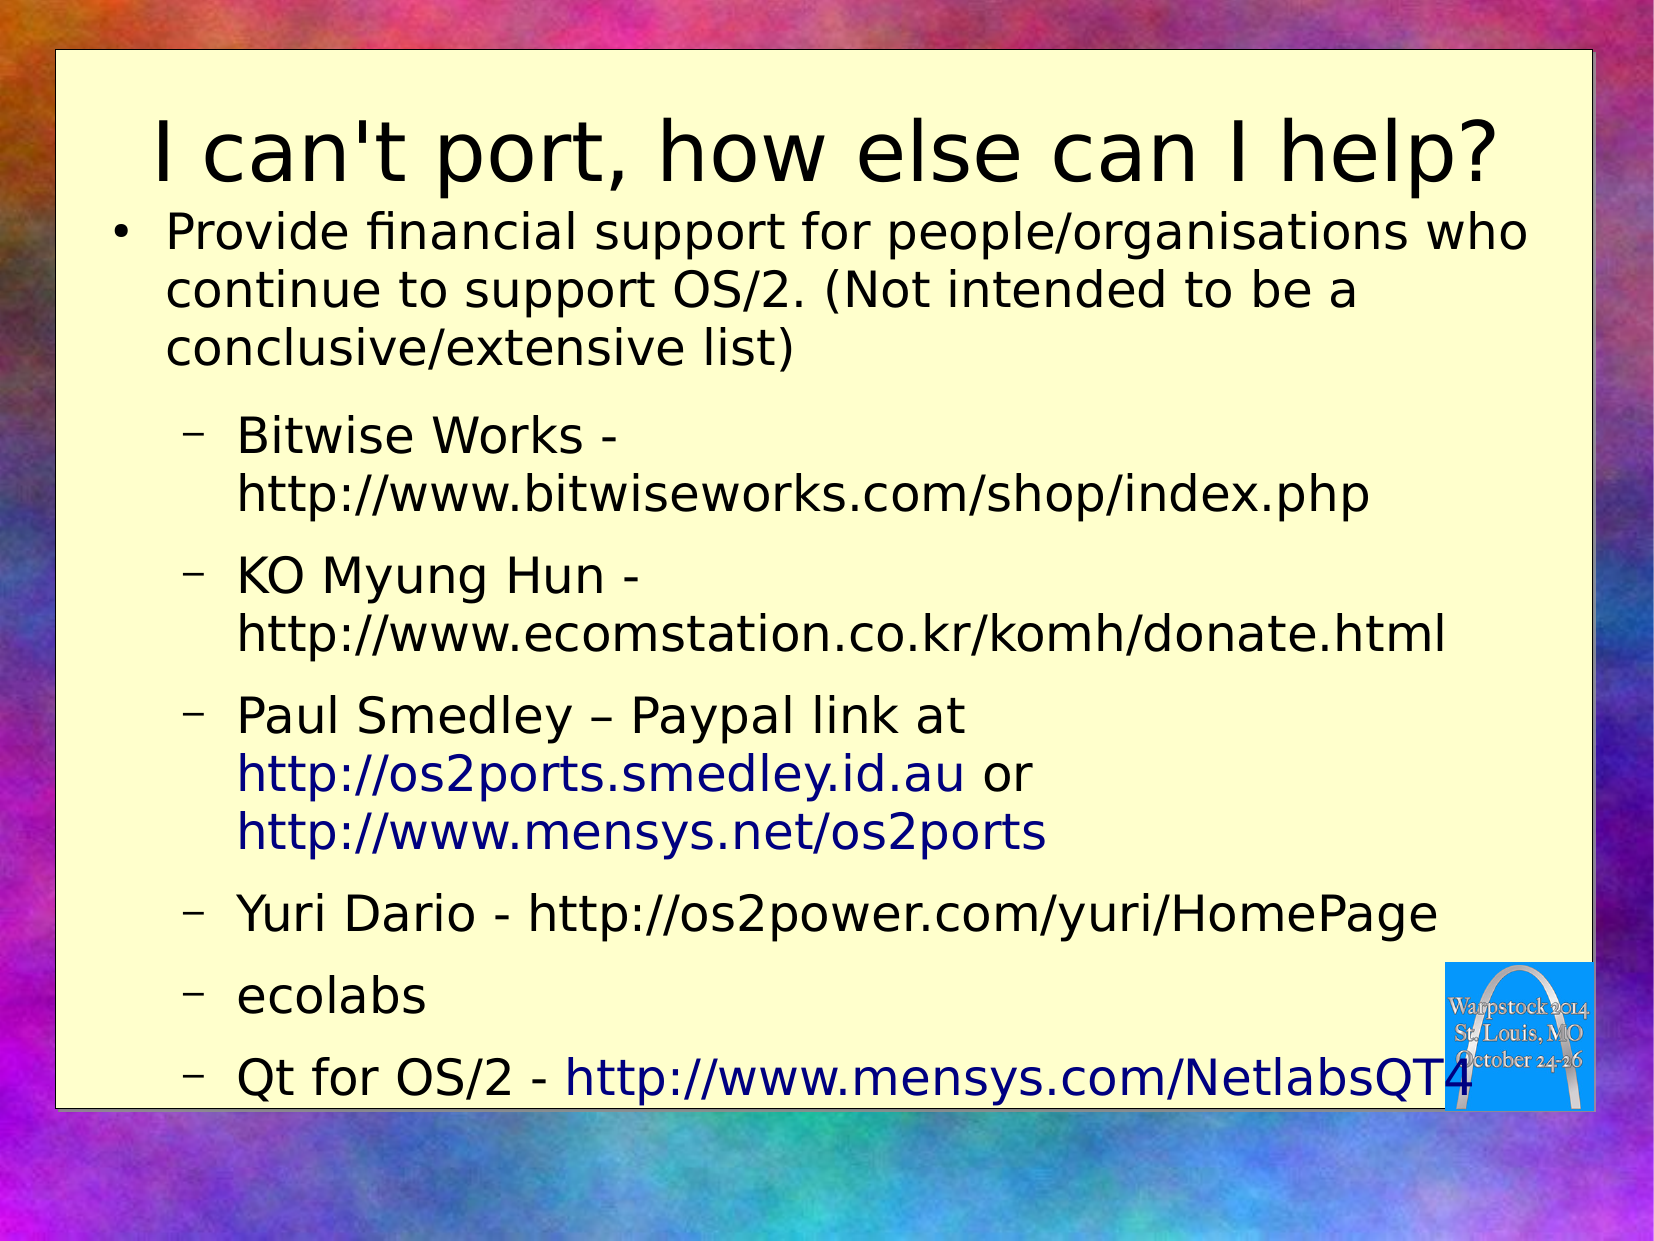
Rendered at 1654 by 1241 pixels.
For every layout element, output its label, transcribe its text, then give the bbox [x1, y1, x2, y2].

list Provide financial support for people/organisations who continue to support OS/2. (Not intended to be a conclusive/extensive list) Bitwise Works - http://www.bitwiseworks.com/shop/index.php KO Myung Hun - http://www.ecomstation.co.kr/komh/donate.html Paul Smedley – Paypal link at http://os2ports.smedley.id.au or http://www.mensys.net/os2ports Yuri Dario - http://os2power.com/yuri/HomePage ecolabs Qt for OS/2 - http://www.mensys.com/NetlabsQT4 [94, 202, 1583, 1193]
picture [0, 0, 1654, 1241]
title I can't port, how else can I help? [59, 39, 1595, 267]
